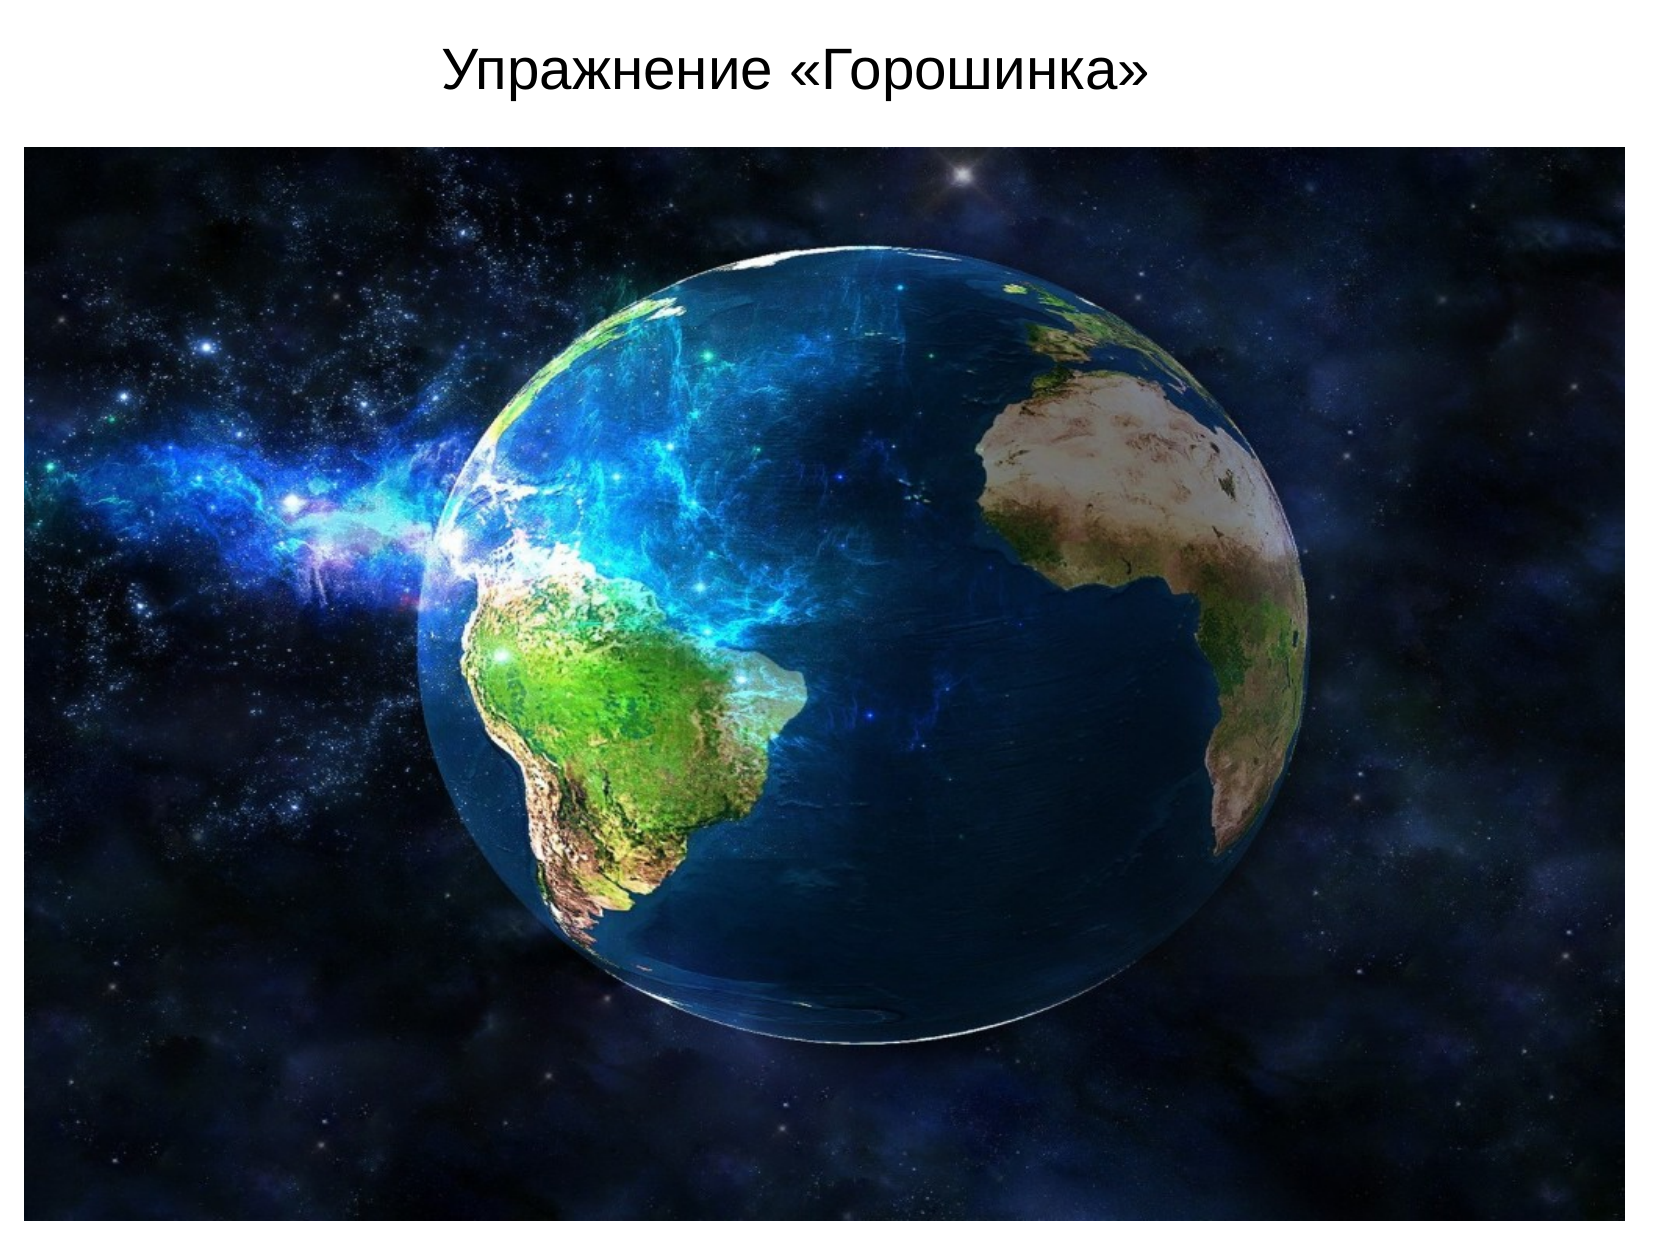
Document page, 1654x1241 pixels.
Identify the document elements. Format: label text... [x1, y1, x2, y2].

picture [24, 147, 1625, 1221]
text_box Упражнение «Горошинка» [324, 29, 1211, 157]
